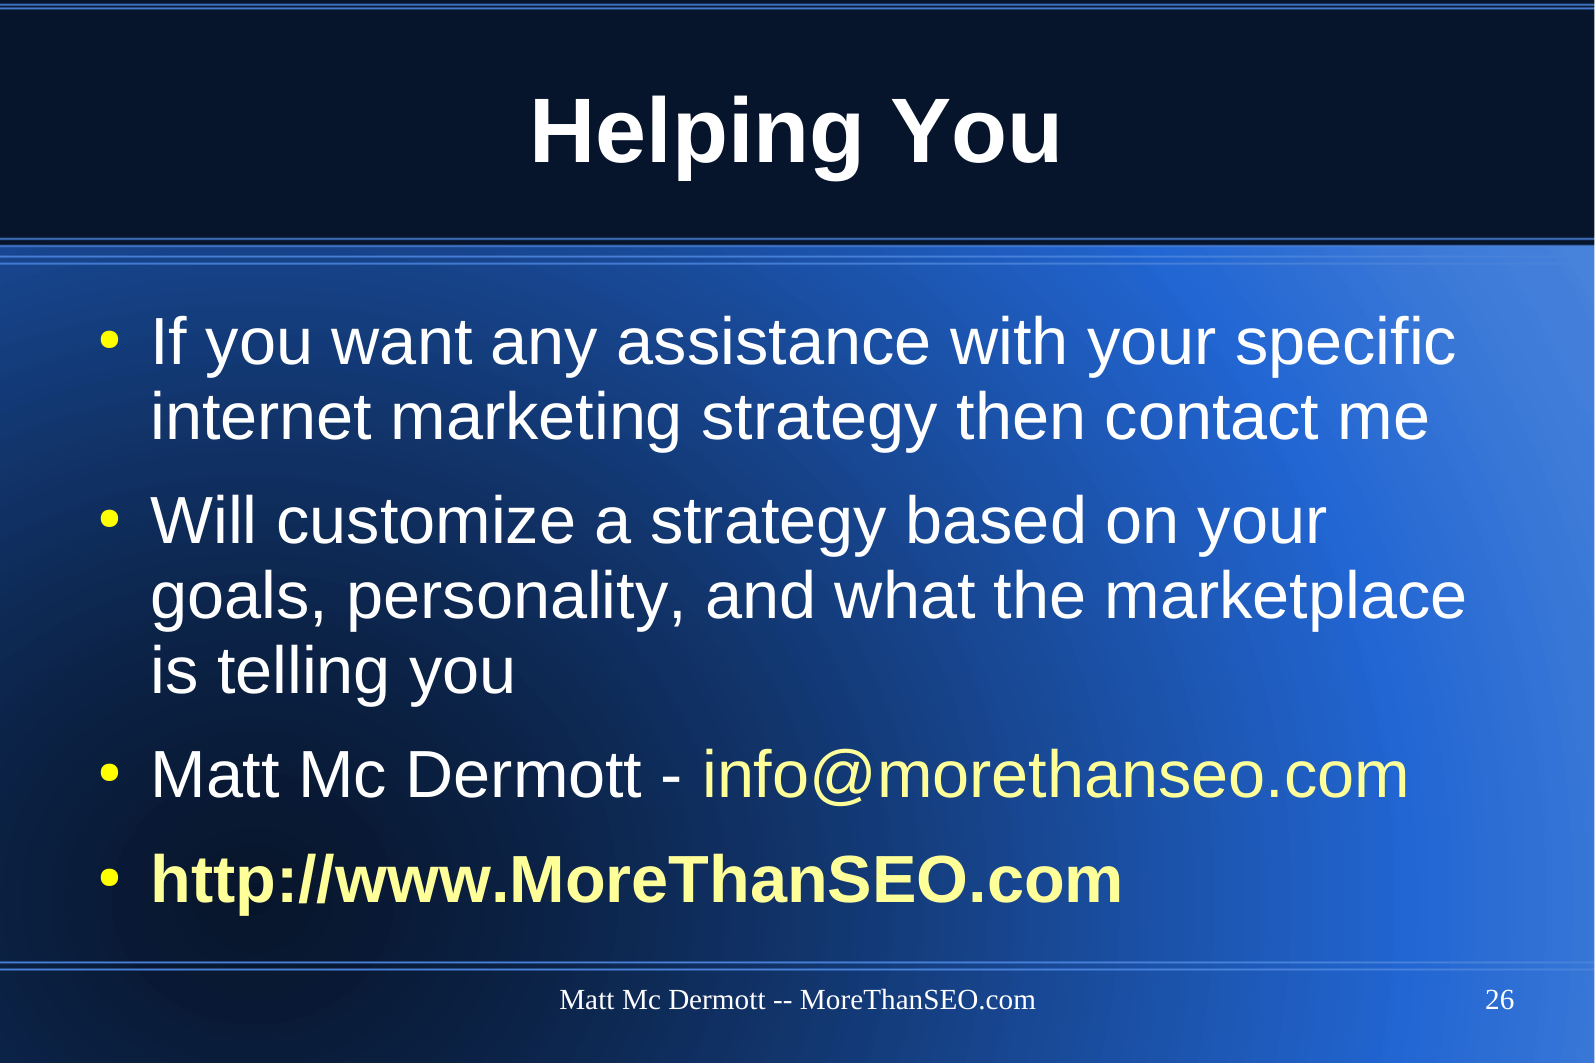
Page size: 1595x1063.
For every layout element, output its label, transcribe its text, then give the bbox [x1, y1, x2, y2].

title Helping You [79, 42, 1515, 220]
list If you want any assistance with your specific internet marketing strategy then contact me Will customize a strategy based on your goals, personality, and what the marketplace is telling you Matt Mc Dermott - info@morethanseo.com http://www.MoreThanSEO.com [79, 304, 1515, 917]
picture [0, 0, 1595, 1063]
